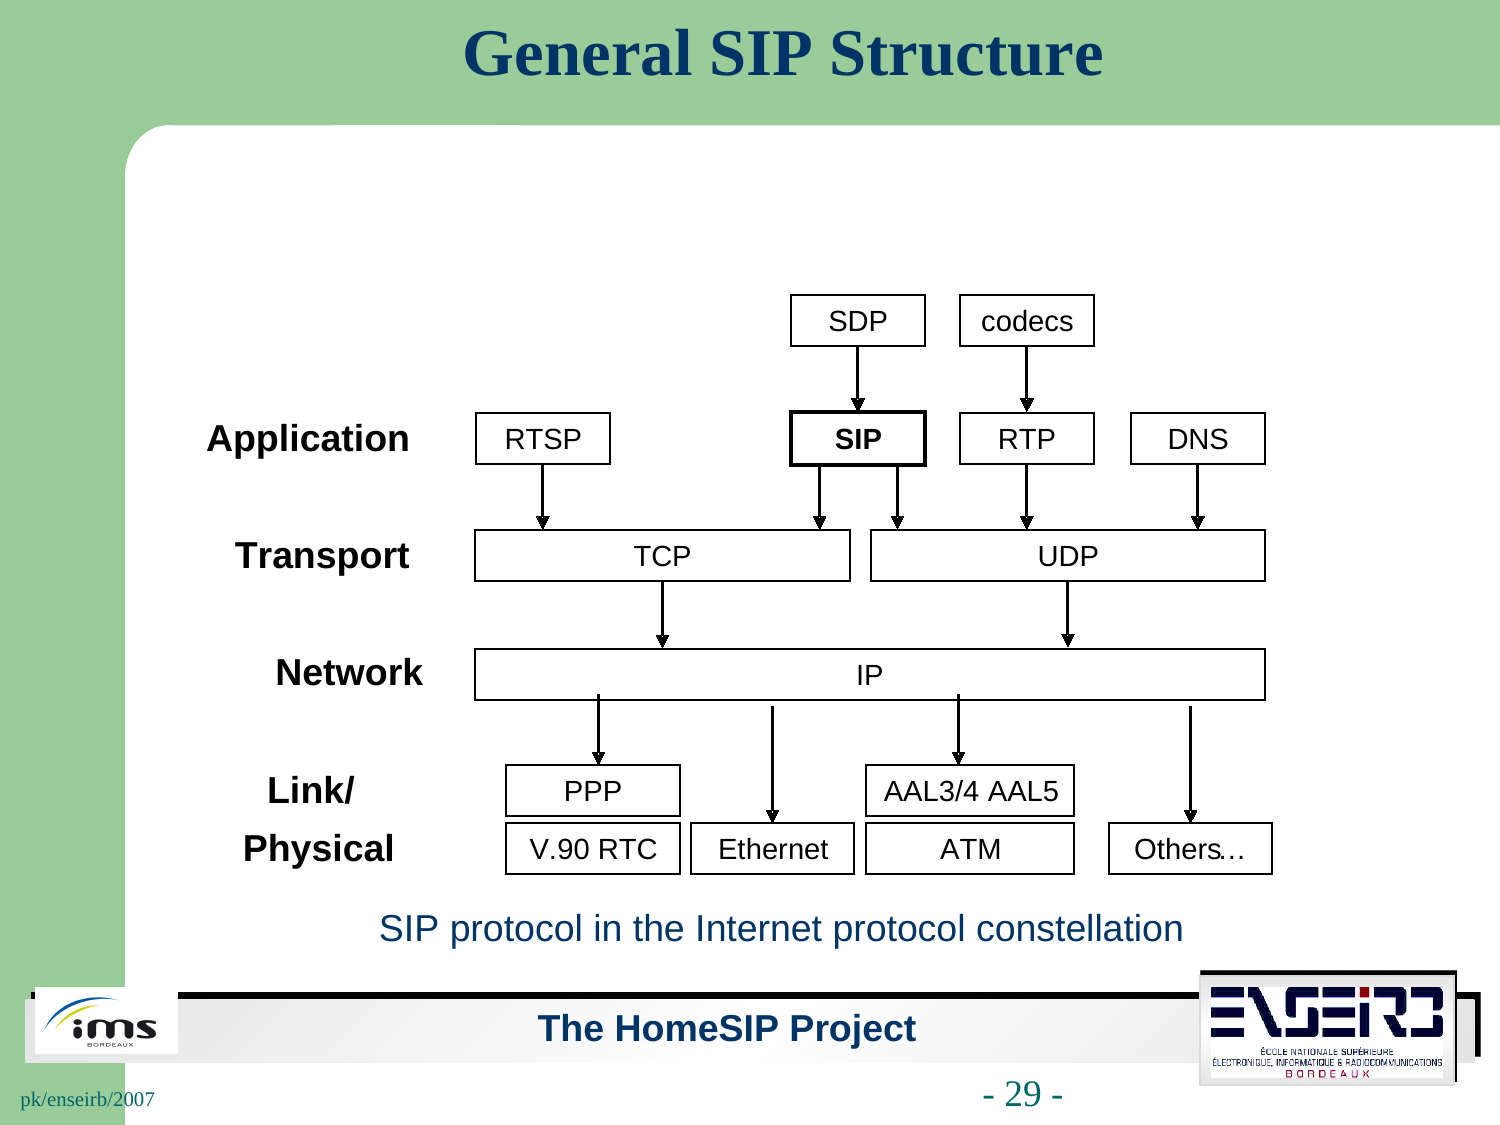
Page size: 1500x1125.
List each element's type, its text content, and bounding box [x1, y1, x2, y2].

text_box [1020, 464, 1034, 529]
text_box codecs [980, 304, 1075, 338]
text_box [1191, 464, 1205, 529]
text_box RTP [997, 422, 1057, 456]
picture [1211, 987, 1443, 1078]
text_box Others [1134, 832, 1217, 866]
text_box [891, 464, 904, 529]
text_box Transport [234, 534, 410, 577]
text_box [1184, 706, 1197, 823]
text_box SDP [828, 304, 889, 338]
text_box Link/ [266, 769, 355, 812]
text_box [1020, 346, 1034, 412]
text_box [952, 694, 965, 765]
text_box UDP [1037, 539, 1100, 573]
text_box … [1217, 832, 1247, 866]
text_box ATM [946, 842, 953, 851]
text_box [1061, 581, 1075, 647]
text_box TCP [633, 539, 692, 573]
text_box [851, 346, 865, 412]
text_box [592, 694, 605, 765]
text_box [656, 582, 669, 648]
text_box [813, 464, 826, 529]
text_box AAL3/4 AAL5 [883, 774, 1060, 808]
picture [35, 987, 178, 1054]
text_box PPP [563, 774, 623, 808]
text_box DNS [1167, 422, 1230, 456]
text_box Application [205, 417, 411, 460]
text_box IP [856, 659, 884, 692]
text_box Physical [242, 827, 396, 870]
text_box SIP protocol in the Internet protocol constellation [364, 899, 1199, 957]
text_box Network [275, 651, 424, 694]
text_box SIP [835, 423, 883, 457]
text_box ATM [940, 832, 1002, 866]
text_box Ethernet [718, 832, 830, 866]
text_box [766, 706, 779, 823]
text_box [536, 464, 550, 529]
text_box V.90 RTC [529, 832, 659, 866]
text_box General SIP Structure [246, 8, 1322, 99]
text_box RTSP [504, 422, 583, 456]
